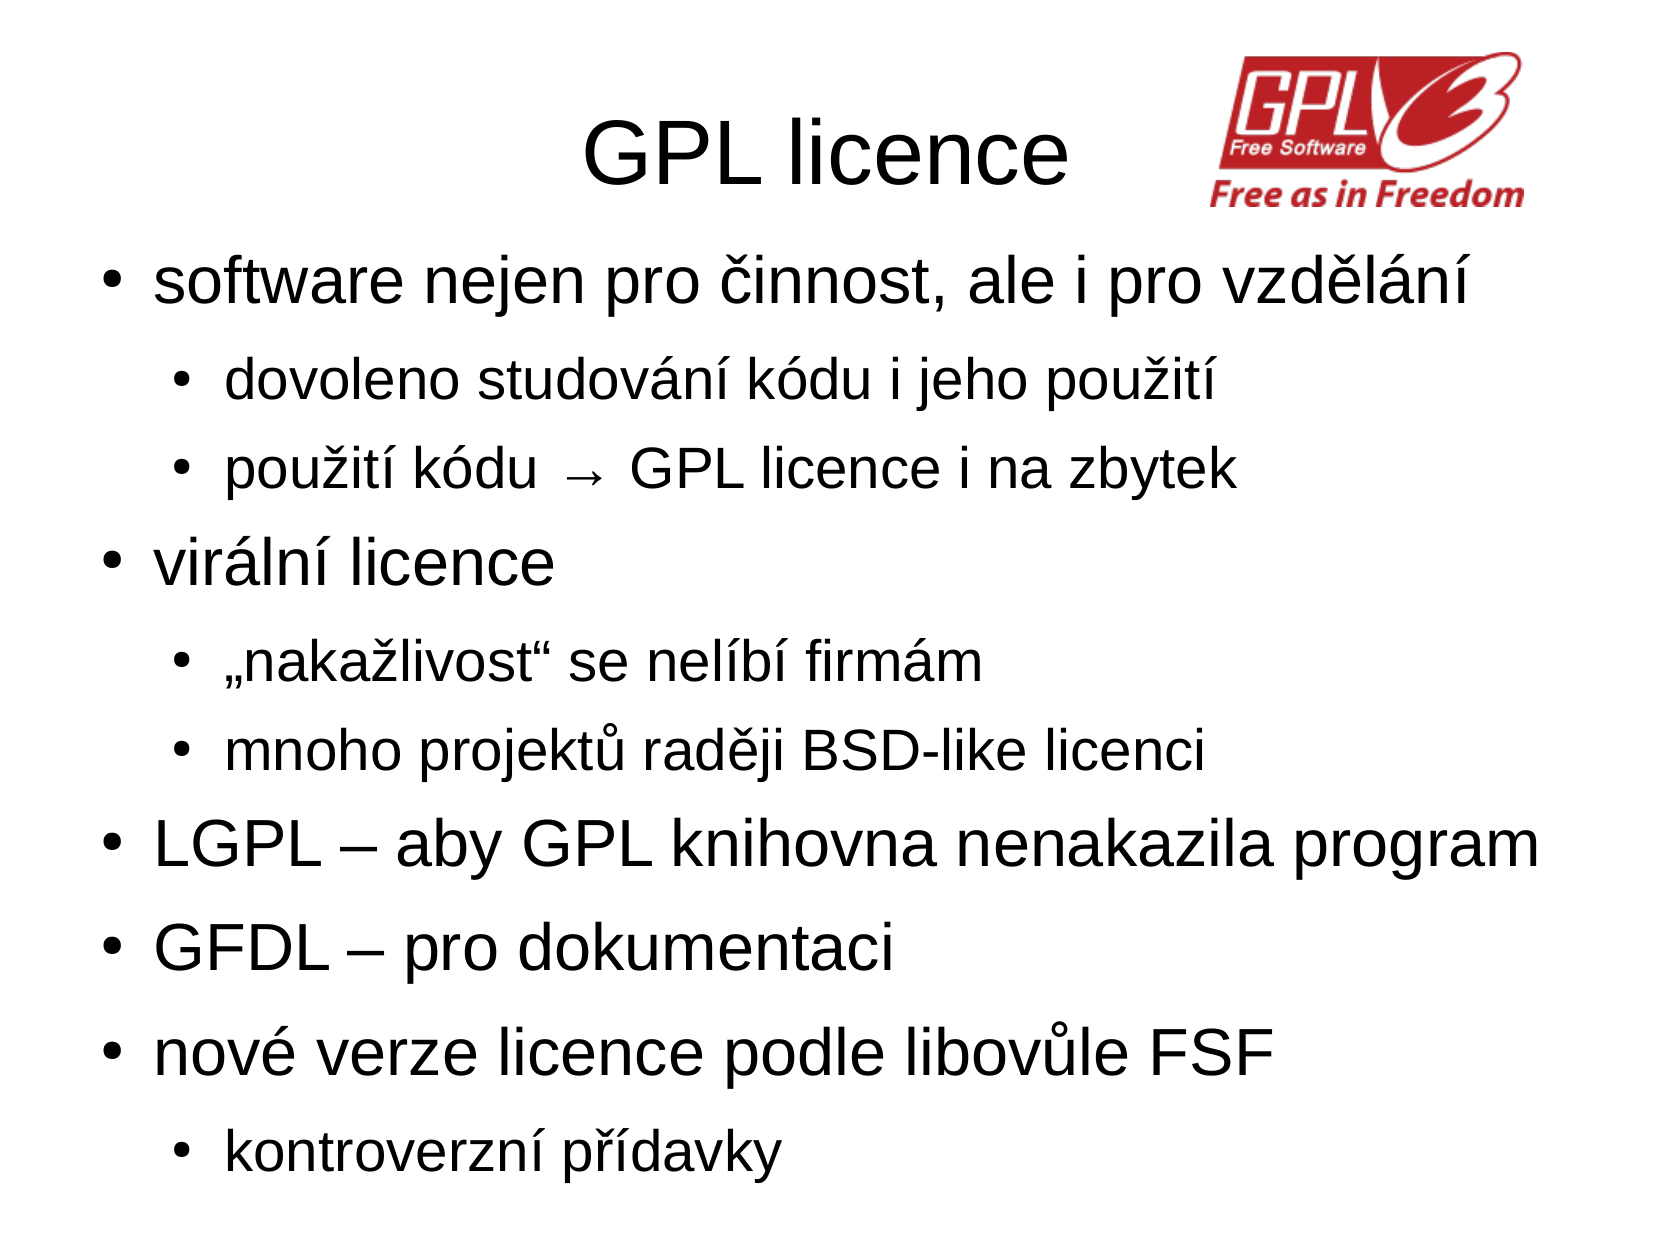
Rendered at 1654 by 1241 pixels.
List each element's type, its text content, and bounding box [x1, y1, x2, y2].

title GPL licence [82, 56, 1571, 242]
list software nejen pro činnost, ale i pro vzdělání dovoleno studování kódu i jeho použití použití kódu → GPL licence i na zbytek virální licence „nakažlivost“ se nelíbí firmám mnoho projektů raději BSD-like licenci LGPL – aby GPL knihovna nenakazila program GFDL – pro dokumentaci nové verze licence podle libovůle FSF kontroverzní přídavky [82, 242, 1571, 1185]
picture [1210, 52, 1524, 207]
